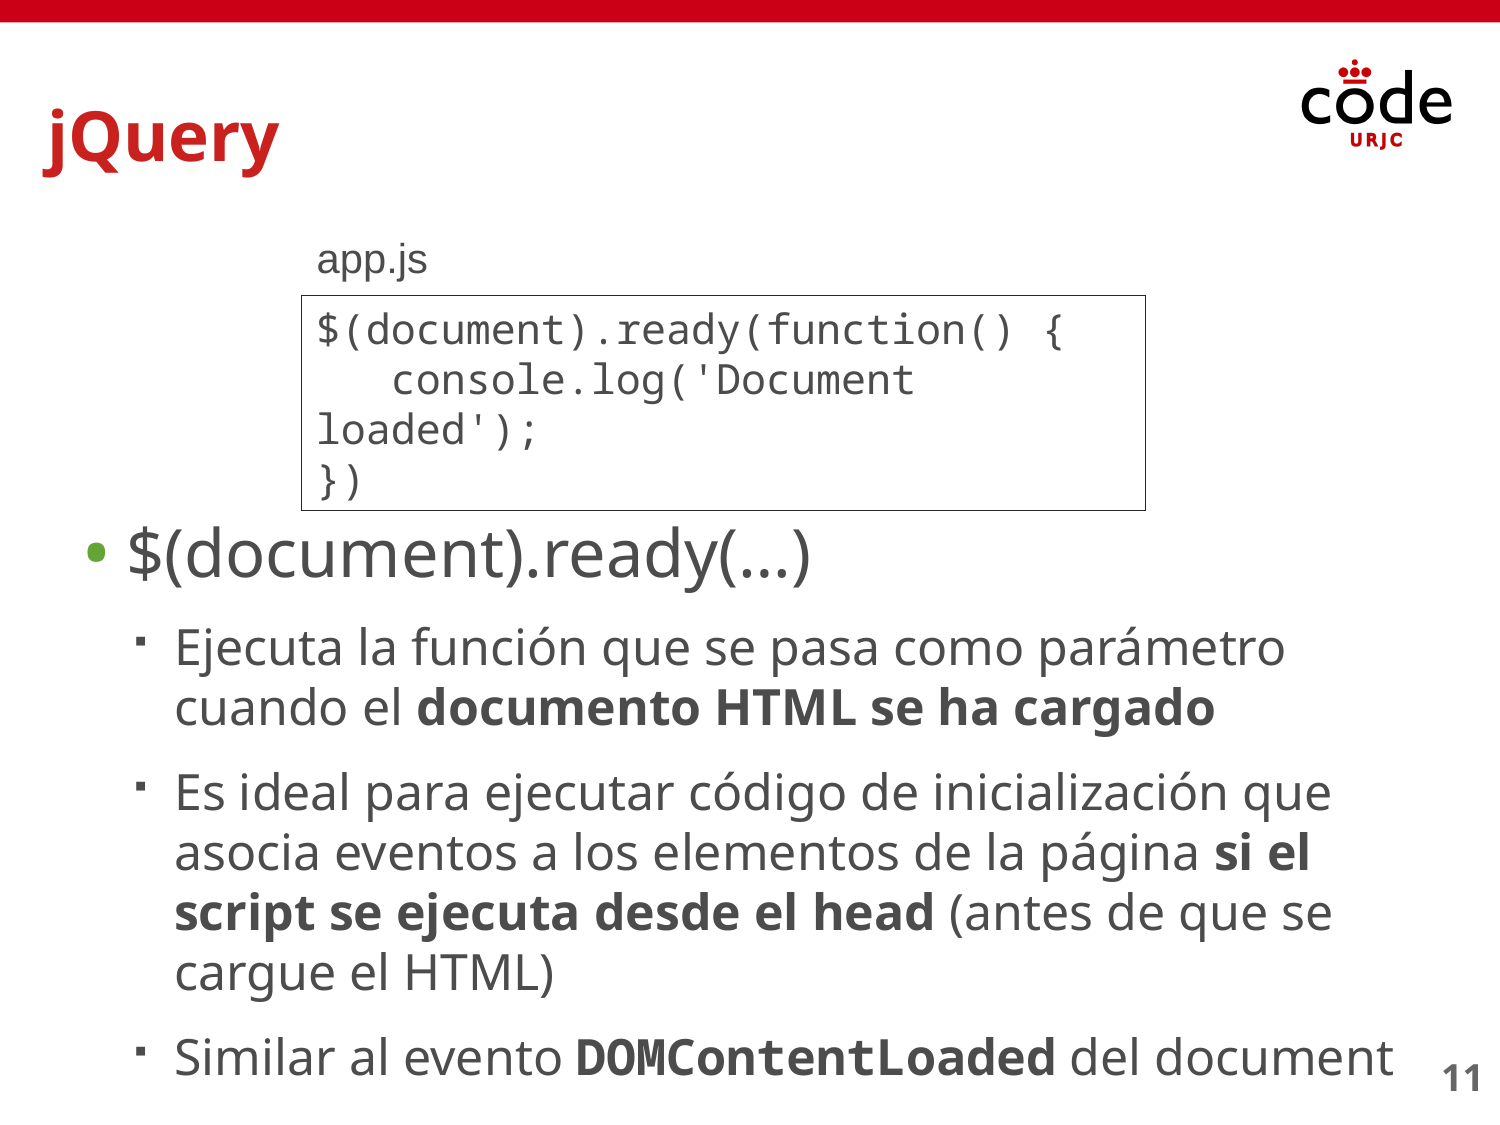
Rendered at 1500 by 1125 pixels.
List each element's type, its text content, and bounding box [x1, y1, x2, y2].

text_box $(document).ready(function() { console.log('Document loaded'); }) [301, 295, 1146, 511]
picture [1284, 50, 1468, 161]
text_box app.js [301, 224, 443, 290]
list $(document).ready(…) Ejecuta la función que se pasa como parámetro cuando el documento HTML se ha cargado Es ideal para ejecutar código de inicialización que asocia eventos a los elementos de la página si el script se ejecuta desde el head (antes de que se cargue el HTML) Similar al evento DOMContentLoaded del document [51, 503, 1436, 1013]
title jQuery [32, 79, 1383, 189]
